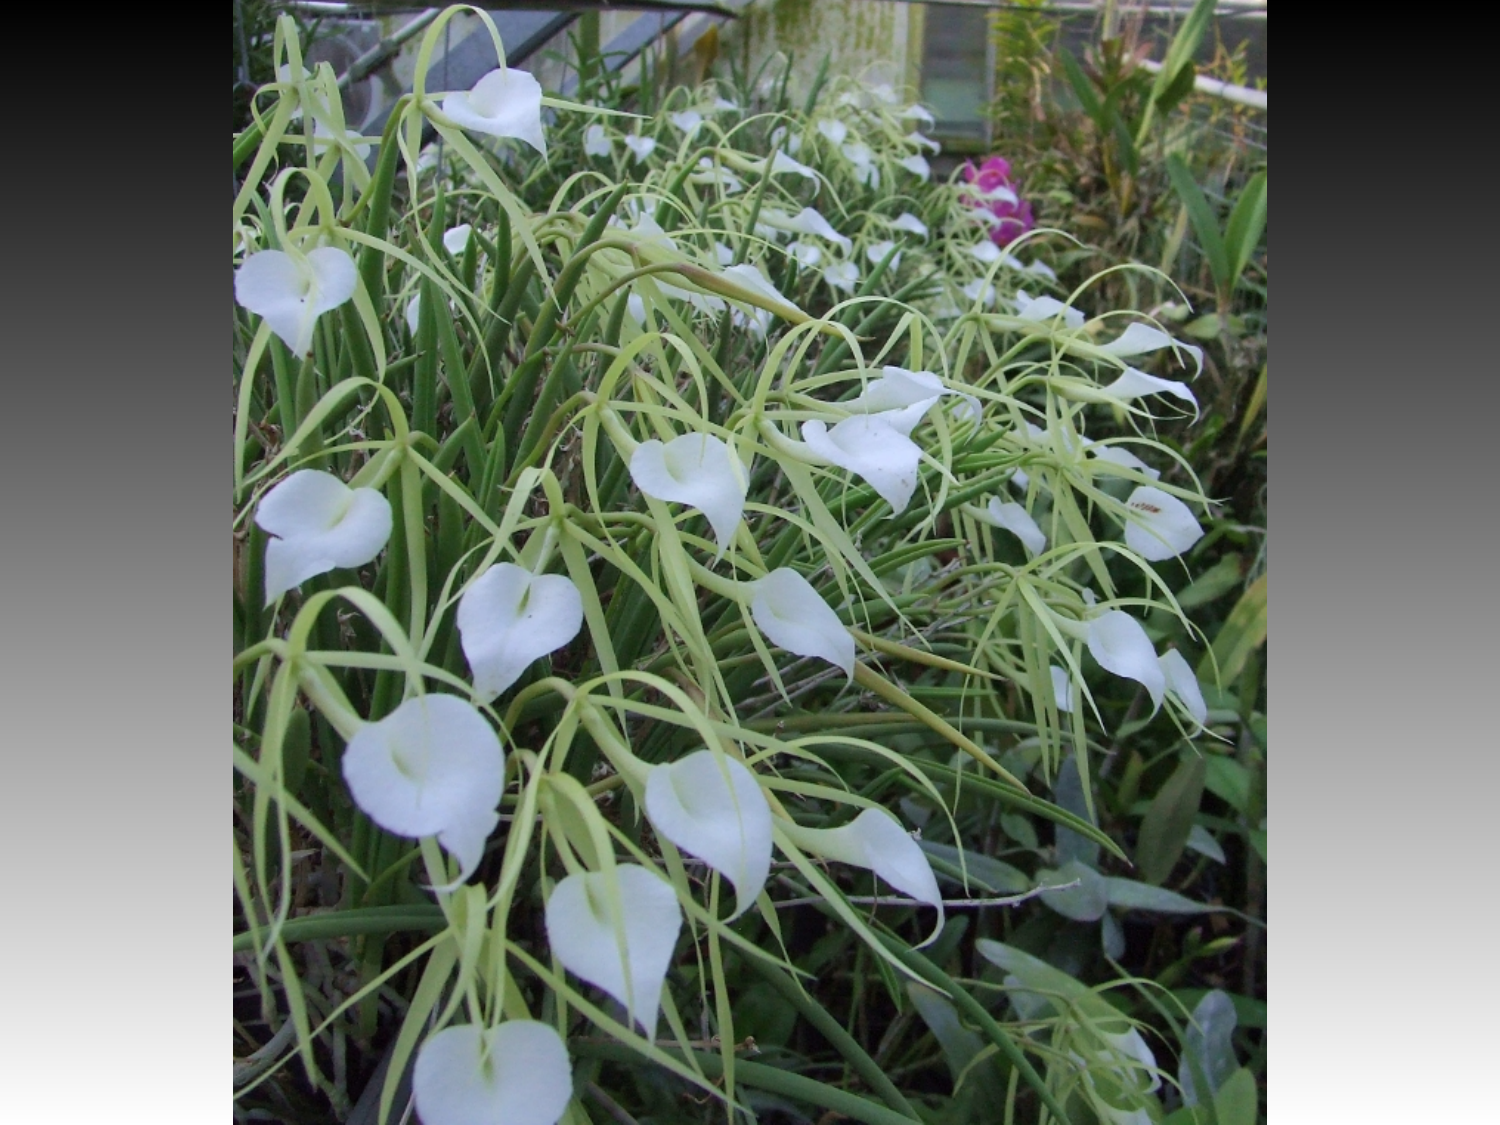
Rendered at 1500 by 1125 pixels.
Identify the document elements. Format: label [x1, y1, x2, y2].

picture [233, 0, 1267, 1125]
